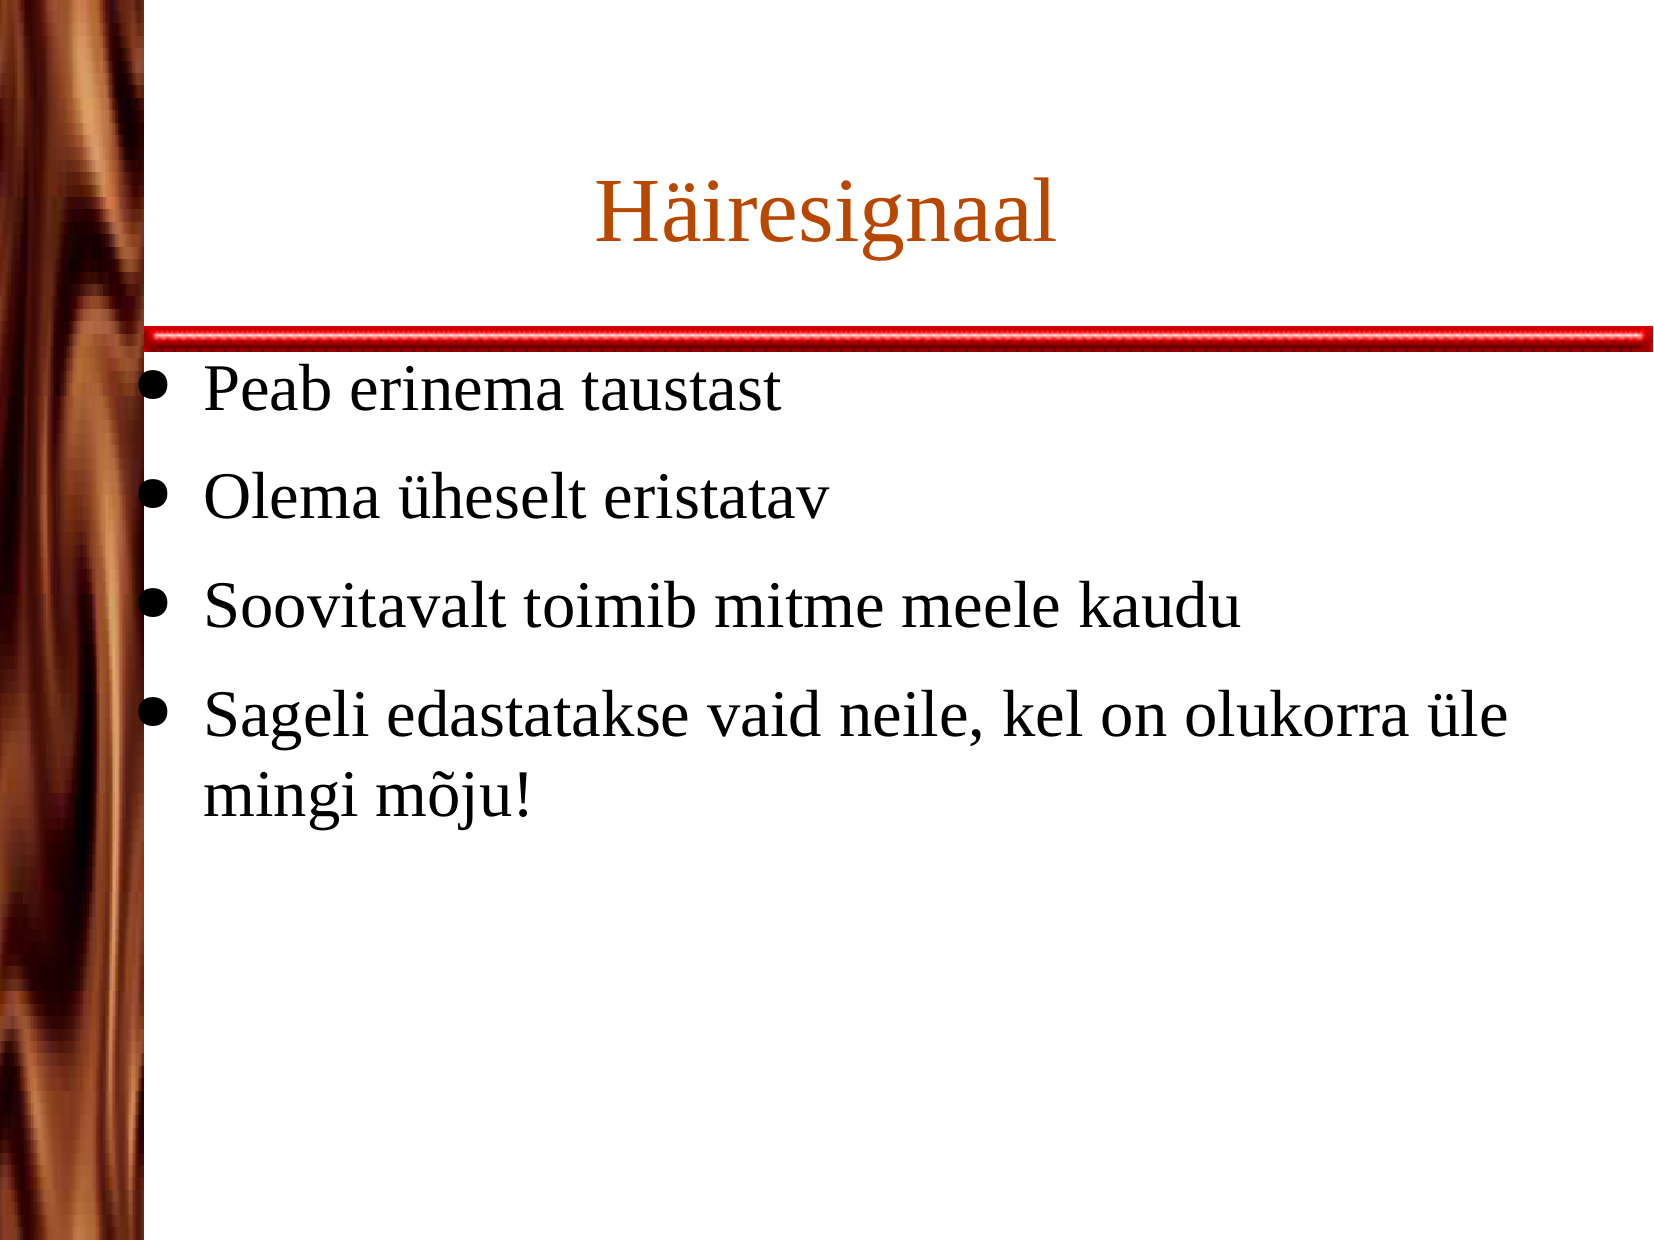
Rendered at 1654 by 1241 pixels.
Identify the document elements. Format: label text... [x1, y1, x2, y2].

list Peab erinema taustast Olema üheselt eristatav Soovitavalt toimib mitme meele kaudu Sageli edastatakse vaid neile, kel on olukorra üle mingi mõju! [121, 344, 1533, 1126]
title Häiresignaal [121, 102, 1533, 310]
picture [0, 0, 1653, 1240]
